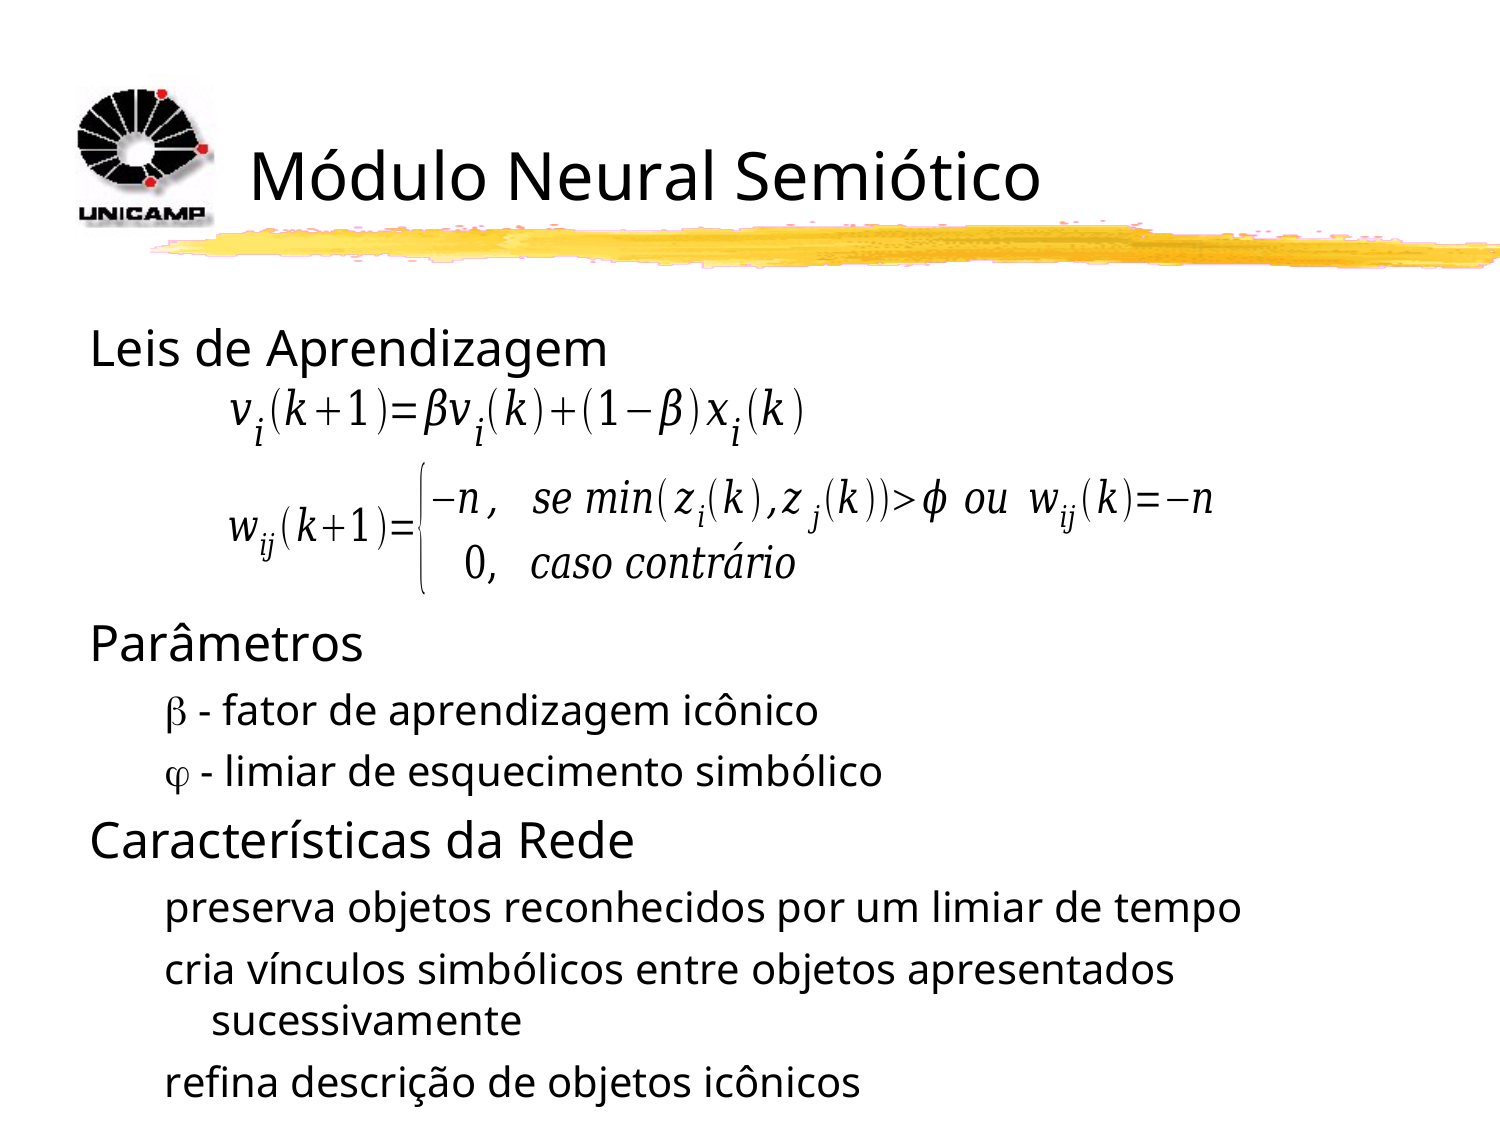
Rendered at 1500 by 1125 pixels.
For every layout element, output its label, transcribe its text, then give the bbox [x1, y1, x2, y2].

list Leis de Aprendizagem Parâmetros  - fator de aprendizagem icônico  - limiar de esquecimento simbólico Características da Rede preserva objetos reconhecidos por um limiar de tempo cria vínculos simbólicos entre objetos apresentados sucessivamente refina descrição de objetos icônicos [74, 309, 1417, 1033]
picture [75, 74, 1500, 279]
chart [217, 381, 819, 457]
chart [218, 459, 1233, 597]
title Módulo Neural Semiótico [233, 37, 1434, 225]
